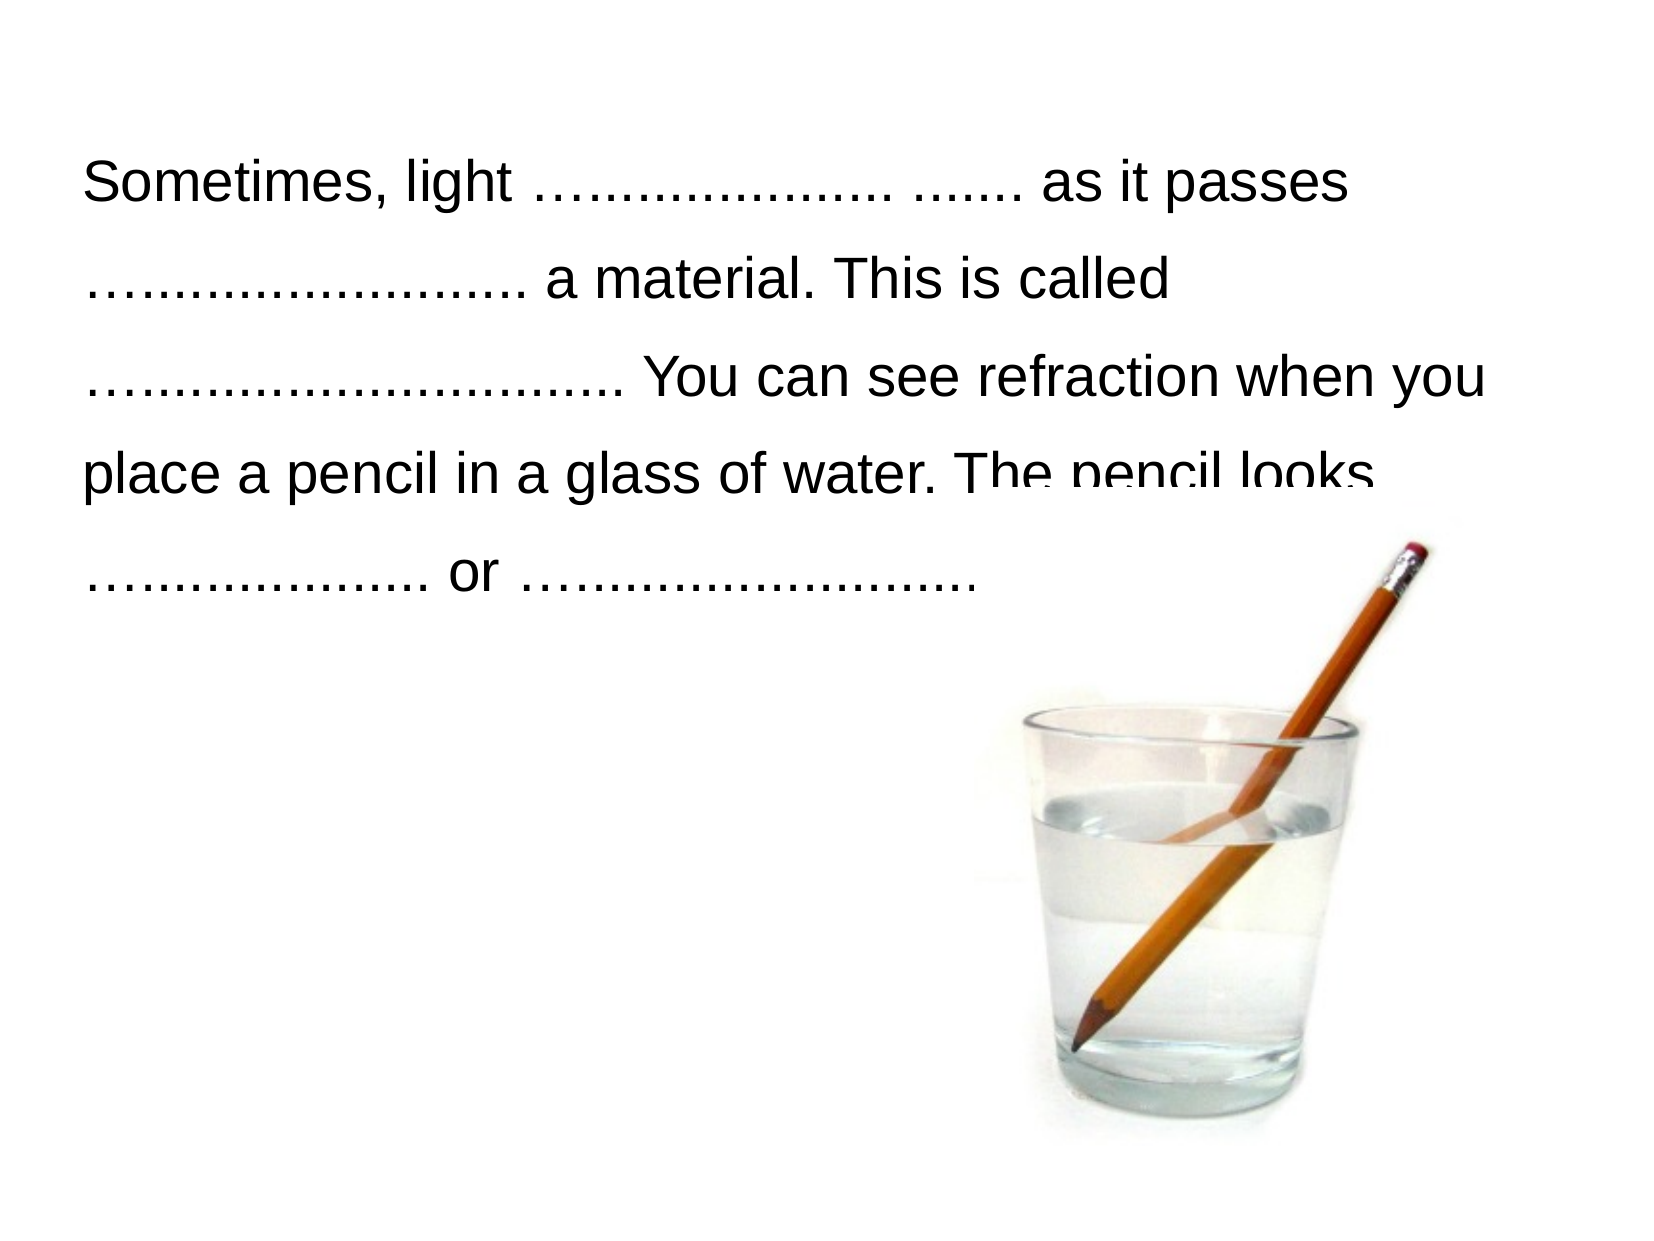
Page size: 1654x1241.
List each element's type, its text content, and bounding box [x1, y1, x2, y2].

picture [974, 487, 1469, 1146]
text_box Sometimes, light …................... ....... as it passes …........................ a material. This is called ….............................. You can see refraction when you place a pencil in a glass of water. The pencil looks ….................. or ….......................... [67, 108, 1540, 578]
